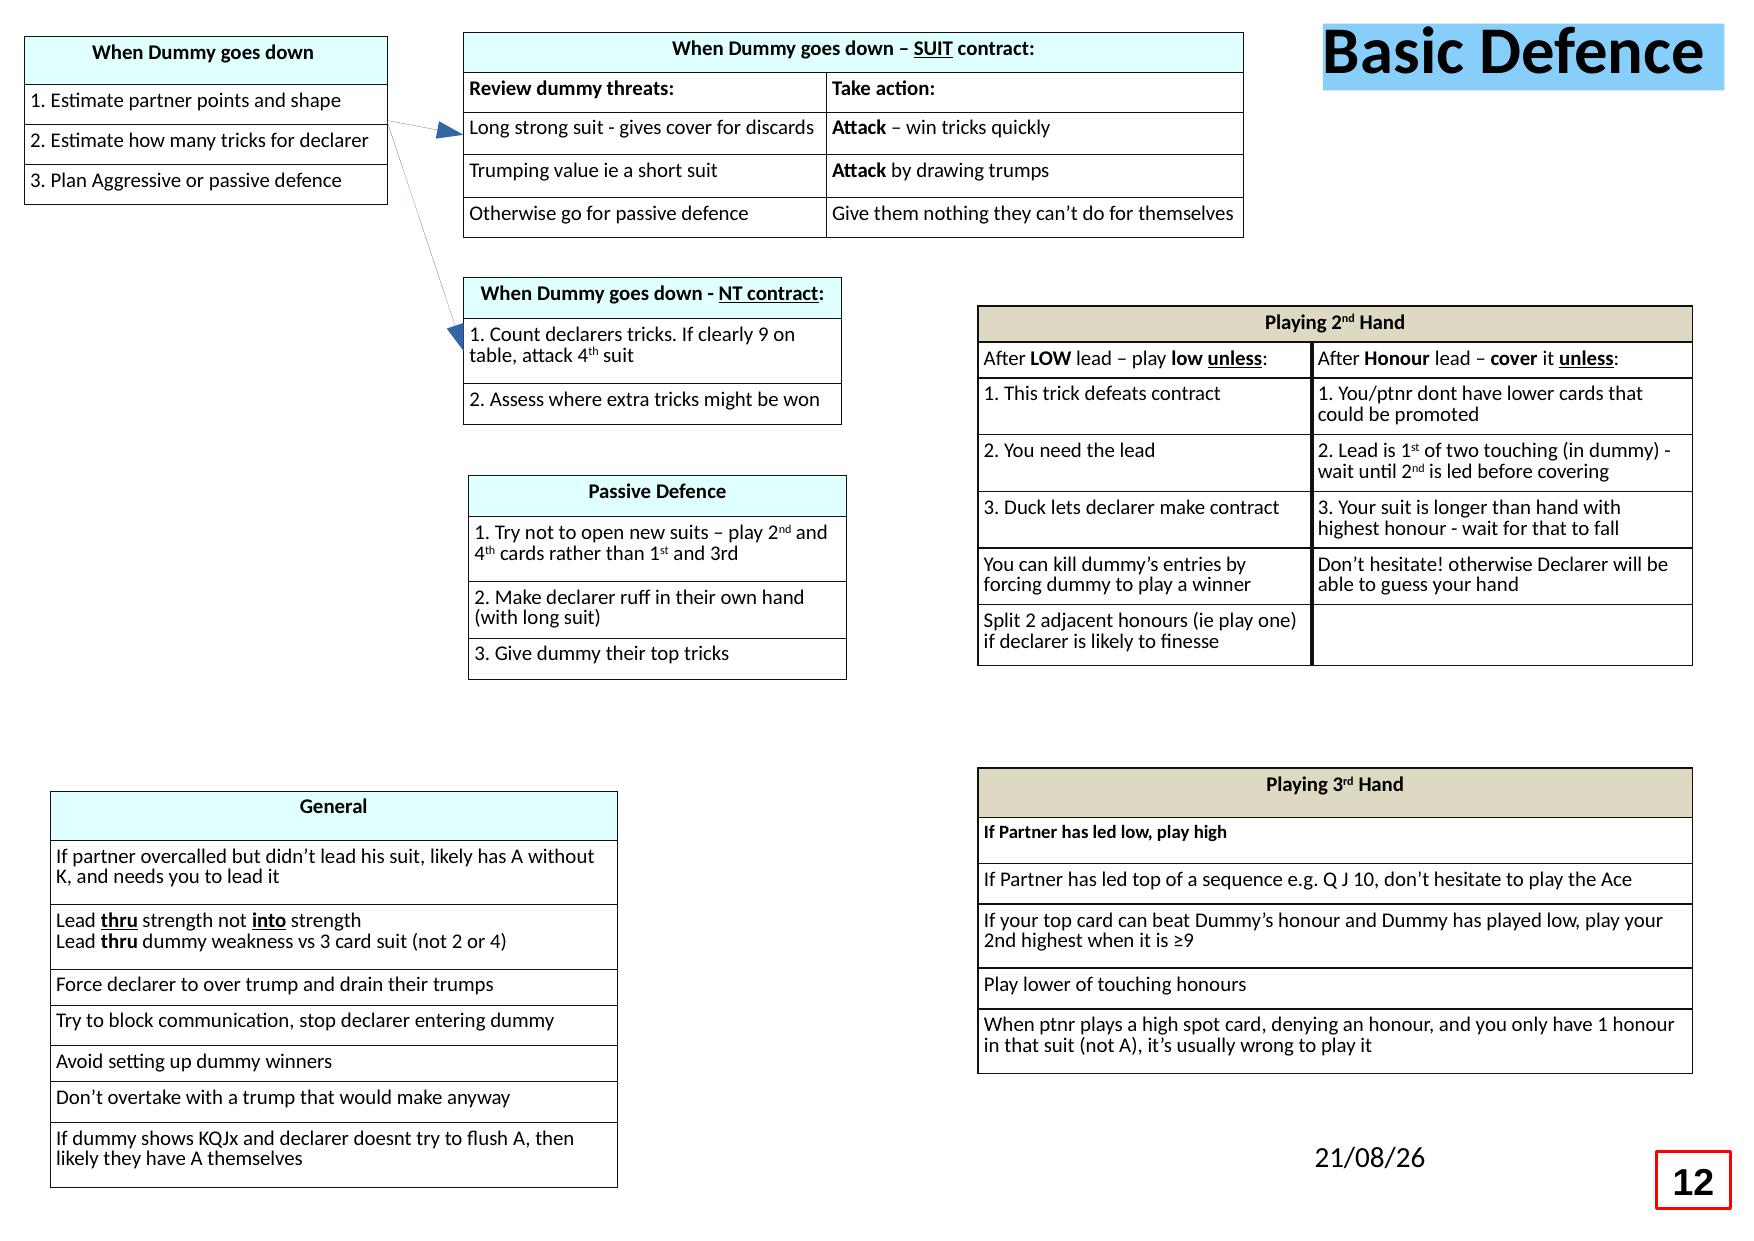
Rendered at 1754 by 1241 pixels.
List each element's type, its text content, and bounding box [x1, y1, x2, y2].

table_cell 1. Estimate partner points and shape [25, 85, 387, 124]
table_cell If partner overcalled but didn’t lead his suit, likely has A without K, and needs you to lead it [51, 841, 617, 904]
table_cell Attack – win tricks quickly [827, 113, 1243, 154]
table_cell Lead thru strength not into strength Lead thru dummy weakness vs 3 card suit (not 2 or 4) [51, 905, 617, 969]
table_cell 2. Estimate how many tricks for declarer [25, 125, 387, 164]
table_cell 2. Assess where extra tricks might be won [464, 384, 841, 424]
table_header General [51, 792, 617, 840]
table_header When Dummy goes down – SUIT contract: [464, 33, 1243, 72]
table_cell After Honour lead – cover it unless: [1314, 343, 1692, 377]
table_cell 1. Try not to open new suits – play 2nd and 4th cards rather than 1st and 3rd [469, 517, 846, 581]
table_cell If dummy shows KQJx and declarer doesnt try to flush A, then likely they have A themselves [51, 1123, 617, 1187]
text_box 12 [1656, 1151, 1731, 1209]
table_cell After LOW lead – play low unless: [979, 343, 1310, 377]
text_box Basic Defence [1322, 23, 1725, 91]
table_cell Long strong suit - gives cover for discards [464, 113, 826, 154]
table_header Passive Defence [469, 476, 846, 516]
table_cell 3. Your suit is longer than hand with highest honour - wait for that to fall [1314, 492, 1692, 547]
table_cell Review dummy threats: [464, 73, 826, 112]
table_cell Take action: [827, 73, 1243, 112]
table_cell If Partner has led low, play high [979, 818, 1692, 863]
table_cell 2. Make declarer ruff in their own hand (with long suit) [469, 582, 846, 638]
table_cell Don’t overtake with a trump that would make anyway [51, 1082, 617, 1122]
table_cell Attack by drawing trumps [827, 155, 1243, 197]
table_cell If Partner has led top of a sequence e.g. Q J 10, don’t hesitate to play the Ace [979, 864, 1692, 903]
table_cell 1. Count declarers tricks. If clearly 9 on table, attack 4th suit [464, 319, 841, 383]
table_cell Trumping value ie a short suit [464, 155, 826, 197]
table_cell Play lower of touching honours [979, 969, 1692, 1008]
table_cell 1. This trick defeats contract [979, 379, 1310, 434]
table_cell Don’t hesitate! otherwise Declarer will be able to guess your hand [1314, 549, 1692, 604]
table_cell 2. Lead is 1st of two touching (in dummy) - wait until 2nd is led before covering [1314, 435, 1692, 491]
table_cell 2. You need the lead [979, 435, 1310, 491]
table_cell Try to block communication, stop declarer entering dummy [51, 1006, 617, 1045]
table_cell Force declarer to over trump and drain their trumps [51, 970, 617, 1005]
table_cell 3. Duck lets declarer make contract [979, 492, 1310, 547]
table_cell 3. Plan Aggressive or passive defence [25, 165, 387, 204]
table_cell 1. You/ptnr dont have lower cards that could be promoted [1314, 379, 1692, 434]
table_cell [1314, 605, 1692, 665]
table_cell Split 2 adjacent honours (ie play one) if declarer is likely to finesse [979, 605, 1310, 665]
table_cell Give them nothing they can’t do for themselves [827, 198, 1243, 237]
table_header Playing 2nd Hand [979, 307, 1692, 341]
table_header When Dummy goes down - NT contract: [464, 278, 841, 318]
table_cell Otherwise go for passive defence [464, 198, 826, 237]
table_cell You can kill dummy’s entries by forcing dummy to play a winner [979, 549, 1310, 604]
table_cell If your top card can beat Dummy’s honour and Dummy has played low, play your 2nd highest when it is ≥9 [979, 905, 1692, 967]
table_cell Avoid setting up dummy winners [51, 1046, 617, 1081]
table_header When Dummy goes down [25, 37, 387, 84]
table_cell When ptnr plays a high spot card, denying an honour, and you only have 1 honour in that suit (not A), it’s usually wrong to play it [979, 1010, 1692, 1073]
table_header Playing 3rd Hand [979, 769, 1692, 817]
table_cell 3. Give dummy their top tricks [469, 639, 846, 679]
text_box 25/07/23 [1305, 1145, 1436, 1202]
